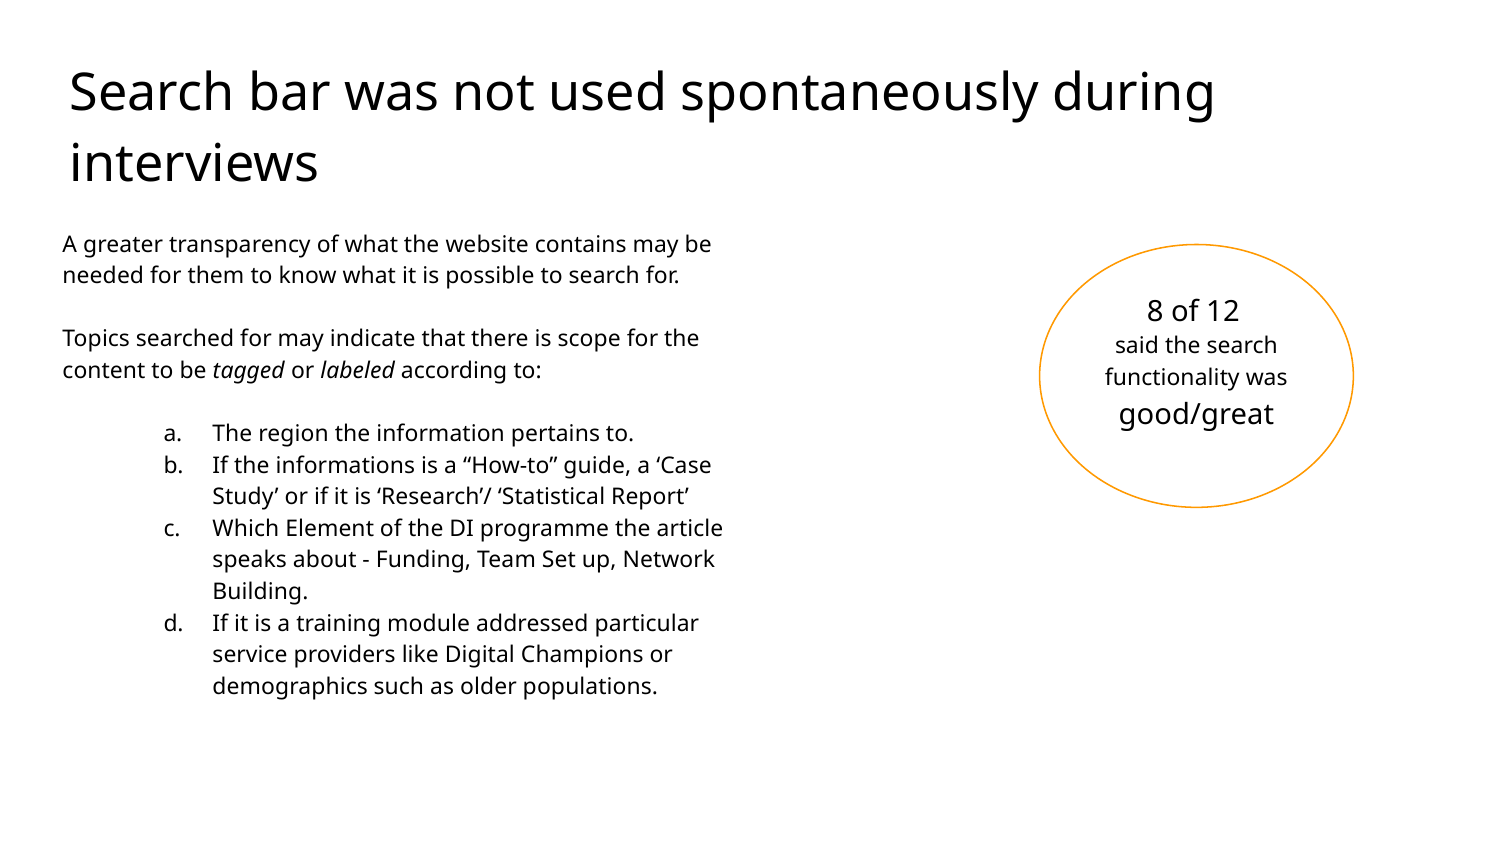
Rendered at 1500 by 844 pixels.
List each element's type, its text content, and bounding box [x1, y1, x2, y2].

list A greater transparency of what the website contains may be needed for them to know what it is possible to search for. Topics searched for may indicate that there is scope for the content to be tagged or labeled according to: The region the information pertains to. If the informations is a “How-to” guide, a ‘Case Study’ or if it is ‘Research’/ ‘Statistical Report’ Which Element of the DI programme the article speaks about - Funding, Team Set up, Network Building. If it is a training module addressed particular service providers like Digital Champions or demographics such as older populations. [47, 209, 751, 817]
text_box Search bar was not used spontaneously during interviews [55, 33, 1409, 208]
text_box 8 of 12 said the search functionality was good/great [1039, 244, 1354, 508]
